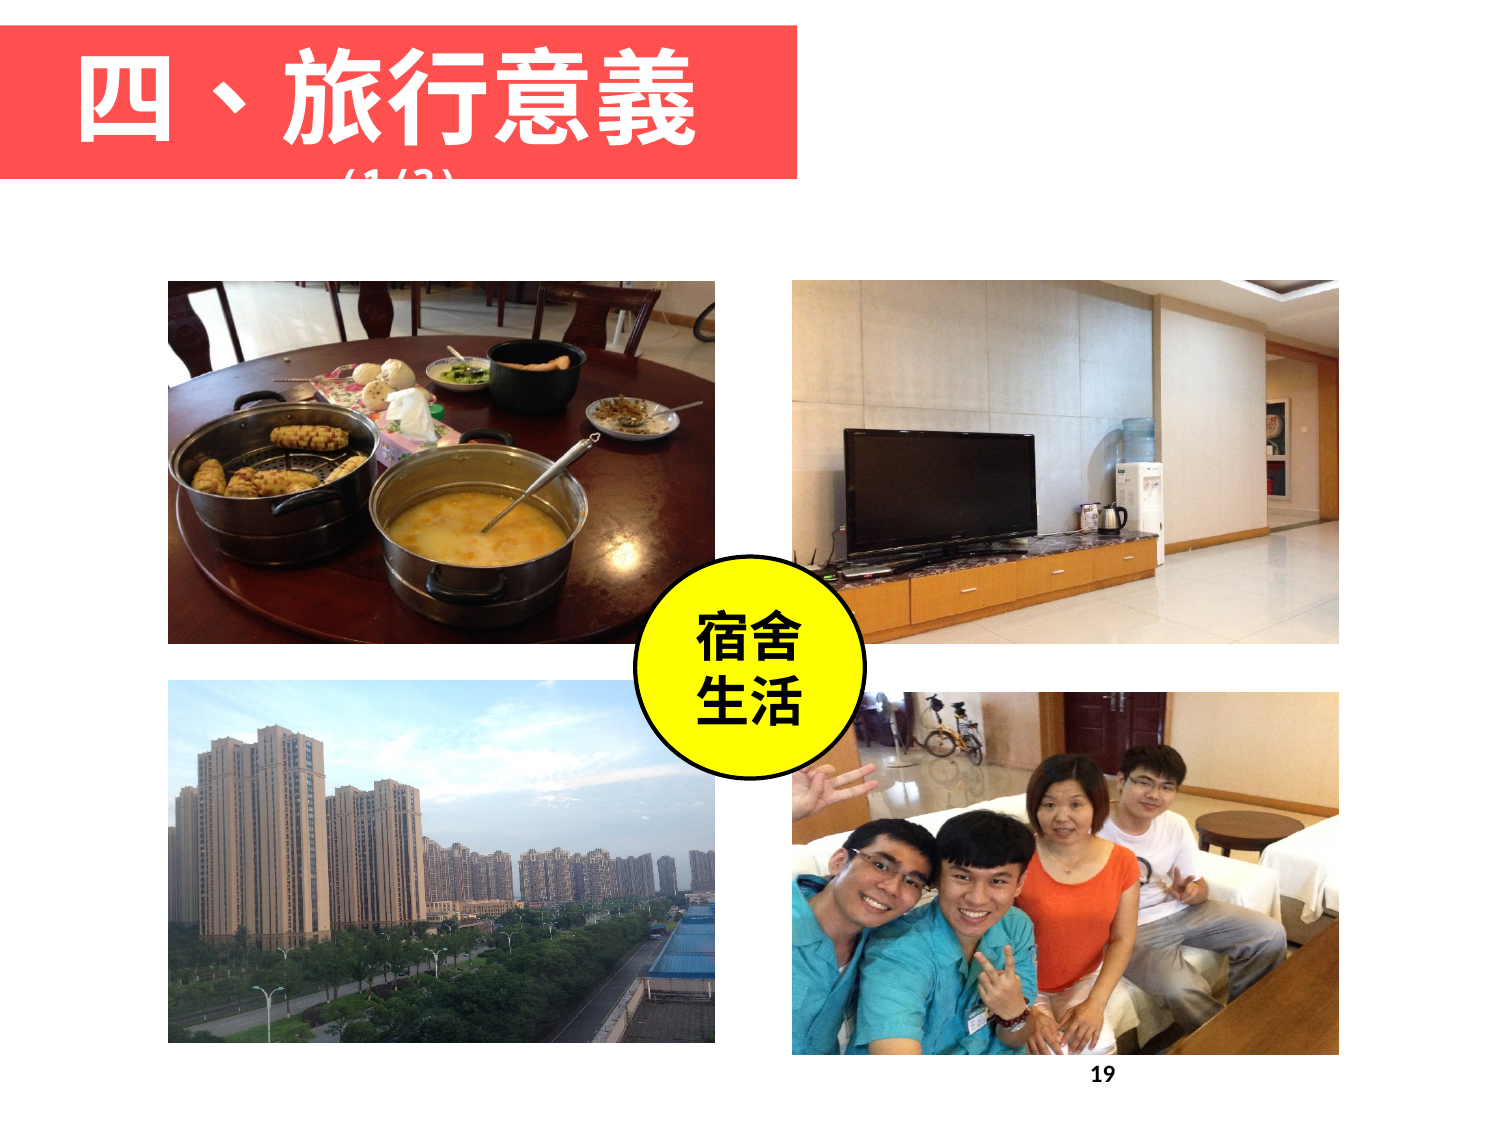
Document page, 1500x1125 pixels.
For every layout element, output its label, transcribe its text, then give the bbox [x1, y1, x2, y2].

text_box 宿舍 生活 [635, 556, 865, 779]
picture [792, 692, 1339, 1056]
picture [168, 281, 715, 644]
text_box 四、旅行意義(1/3) [0, 25, 798, 179]
text_box 19 [1074, 1042, 1426, 1103]
picture [168, 680, 715, 1043]
picture [792, 280, 1339, 644]
